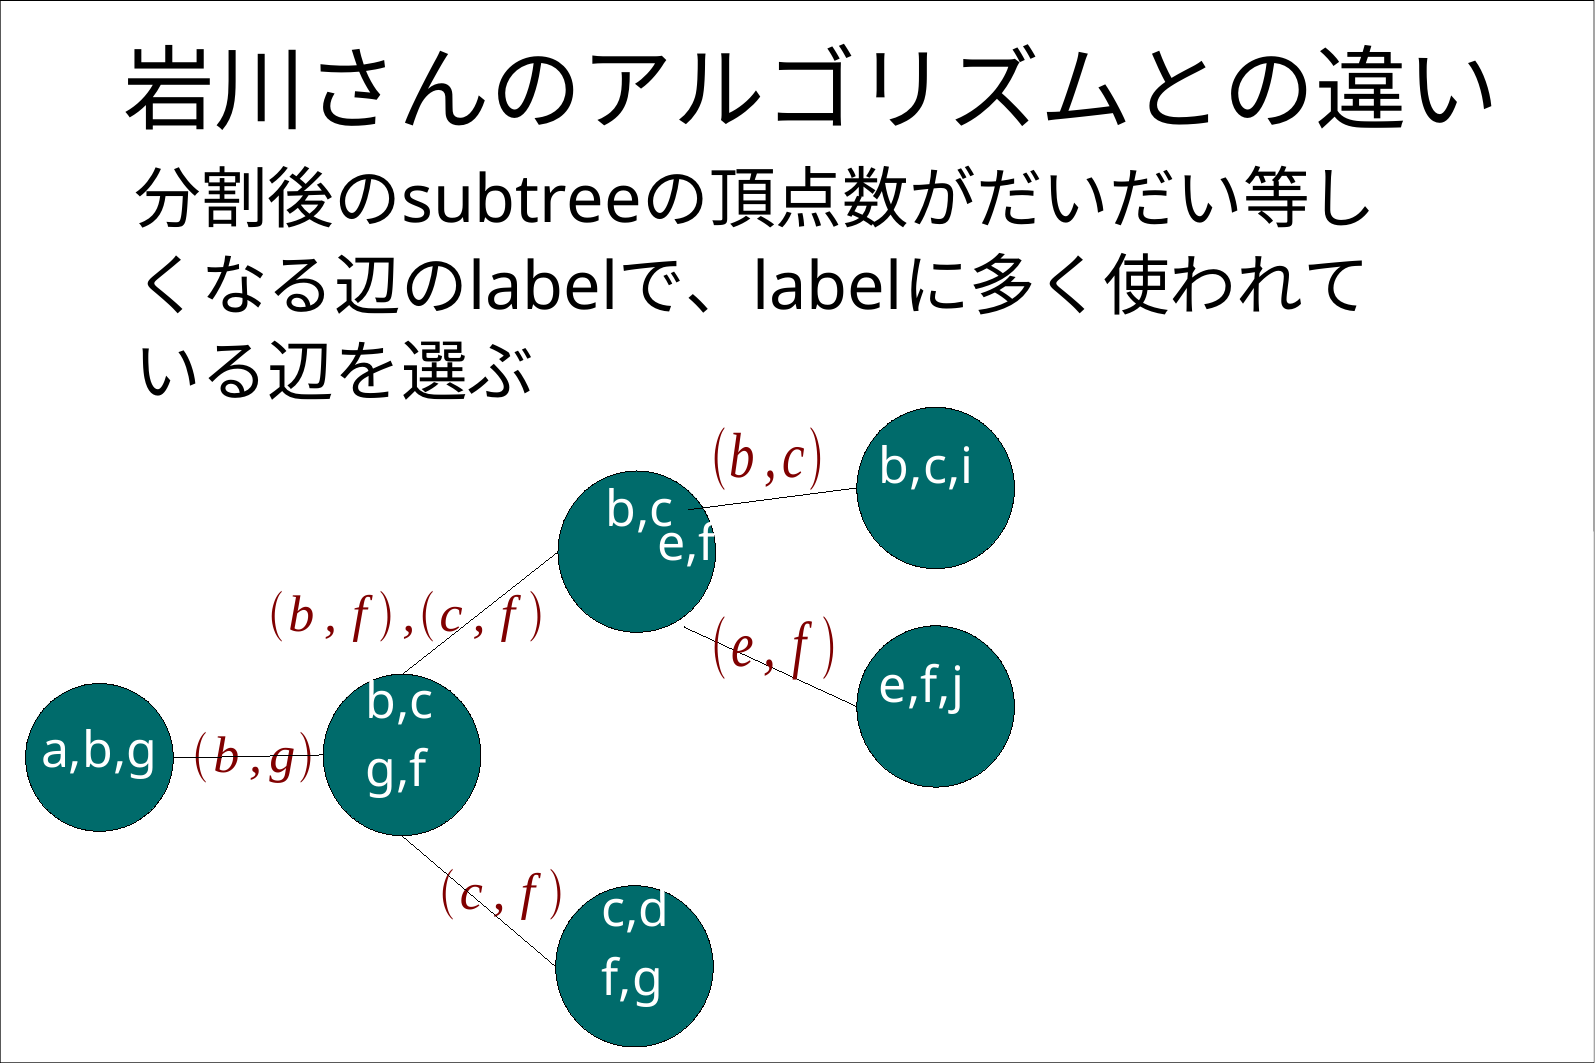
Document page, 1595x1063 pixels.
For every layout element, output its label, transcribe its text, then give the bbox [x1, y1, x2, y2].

text_box a,b,g [25, 683, 174, 832]
text_box [555, 902, 586, 1030]
text_box e,f,j [864, 667, 1034, 780]
text_box [606, 885, 660, 891]
text_box [903, 780, 968, 788]
text_box [557, 470, 694, 633]
chart [186, 713, 321, 786]
text_box [866, 407, 1005, 449]
text_box [372, 674, 438, 683]
text_box b,c g,f [350, 683, 528, 801]
text_box [323, 694, 467, 836]
text_box [856, 672, 864, 740]
chart [705, 609, 843, 682]
text_box b,c e,f [590, 491, 764, 607]
chart [433, 851, 571, 924]
text_box b,c,i [864, 449, 1034, 562]
chart [705, 420, 831, 493]
text_box c,d f,g [586, 891, 798, 1046]
text_box [866, 625, 1005, 667]
text_box [904, 562, 967, 569]
text_box [856, 454, 864, 522]
list 分割後のsubtreeの頂点数がだいだい等し くなる辺のlabelで、labelに多く使われて いる辺を選ぶ [117, 177, 1478, 950]
title 岩川さんのアルゴリズムとの違い [117, 8, 1506, 191]
chart [261, 573, 551, 677]
